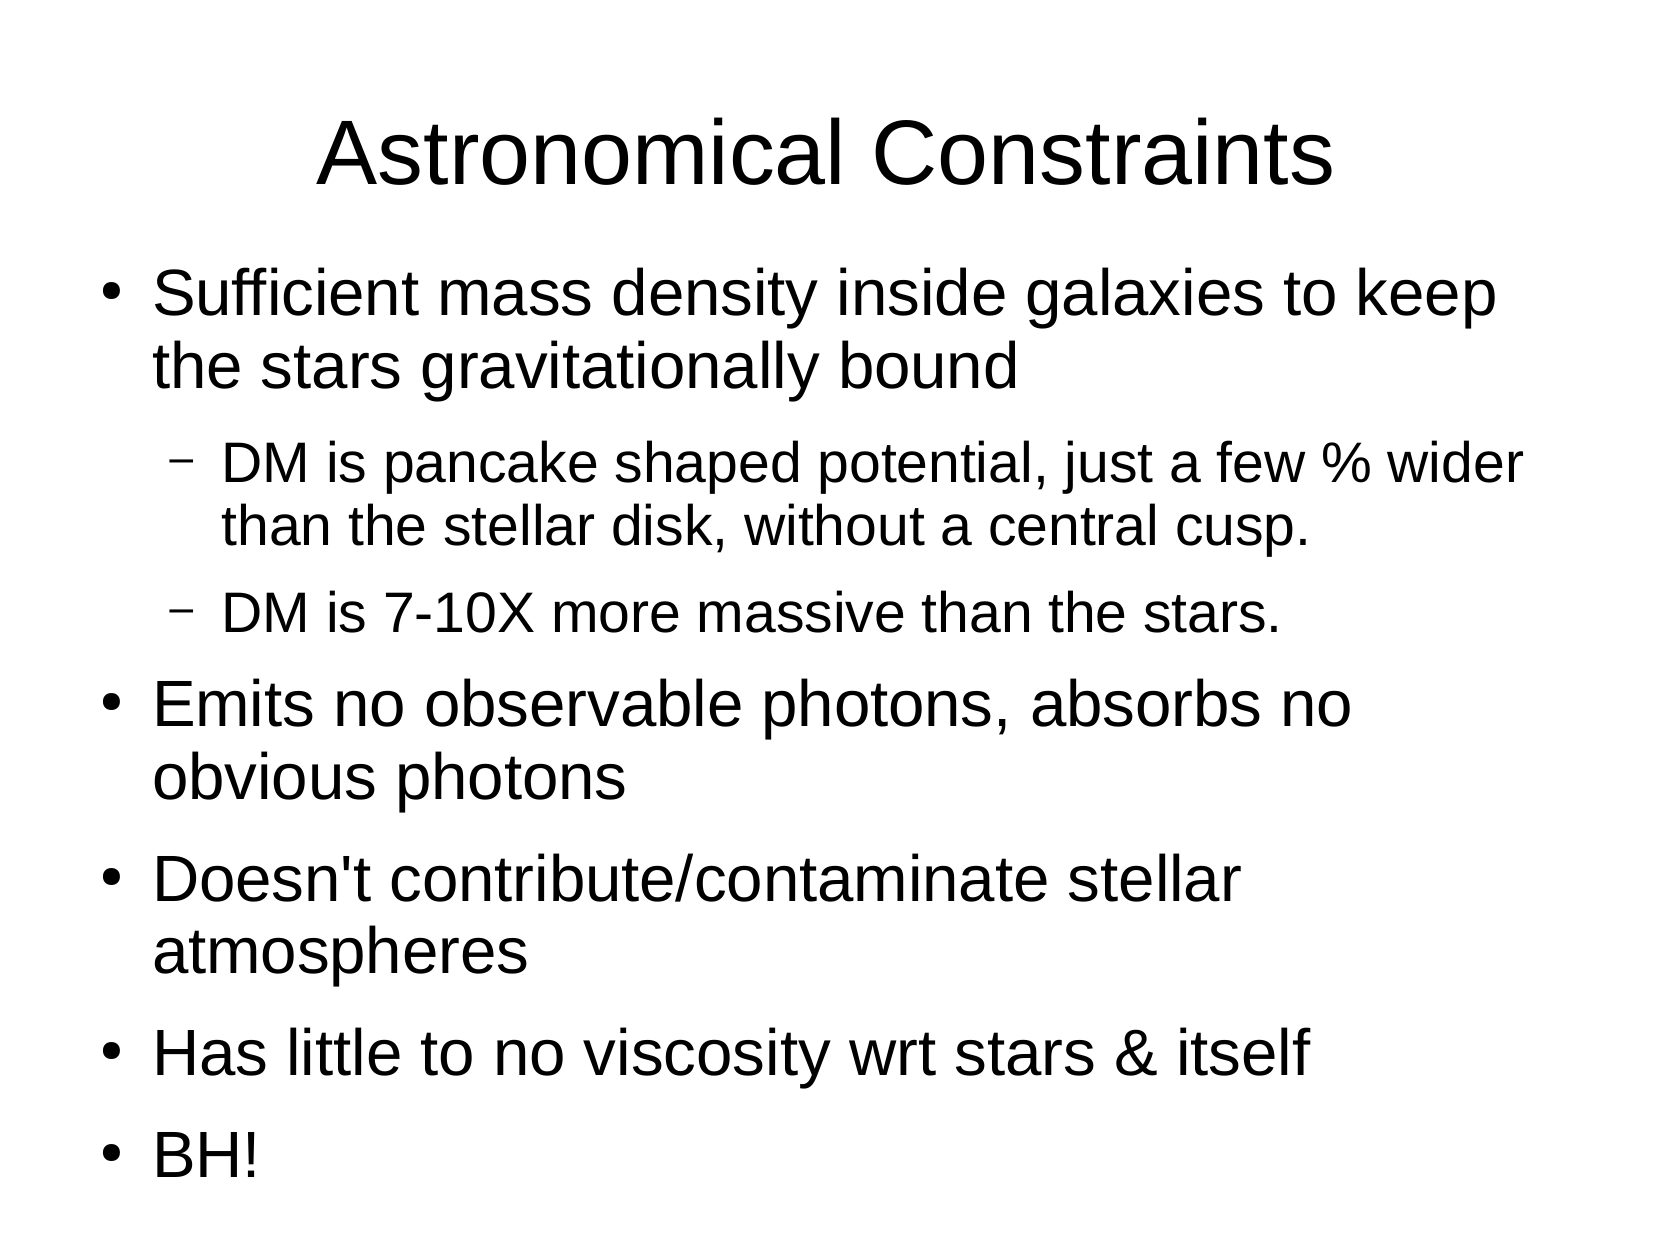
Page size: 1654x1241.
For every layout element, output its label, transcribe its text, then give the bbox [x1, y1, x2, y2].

title Astronomical Constraints [82, 49, 1571, 256]
list Sufficient mass density inside galaxies to keep the stars gravitationally bound DM is pancake shaped potential, just a few % wider than the stellar disk, without a central cusp. DM is 7-10X more massive than the stars. Emits no observable photons, absorbs no obvious photons Doesn't contribute/contaminate stellar atmospheres Has little to no viscosity wrt stars & itself BH! [82, 256, 1571, 1201]
